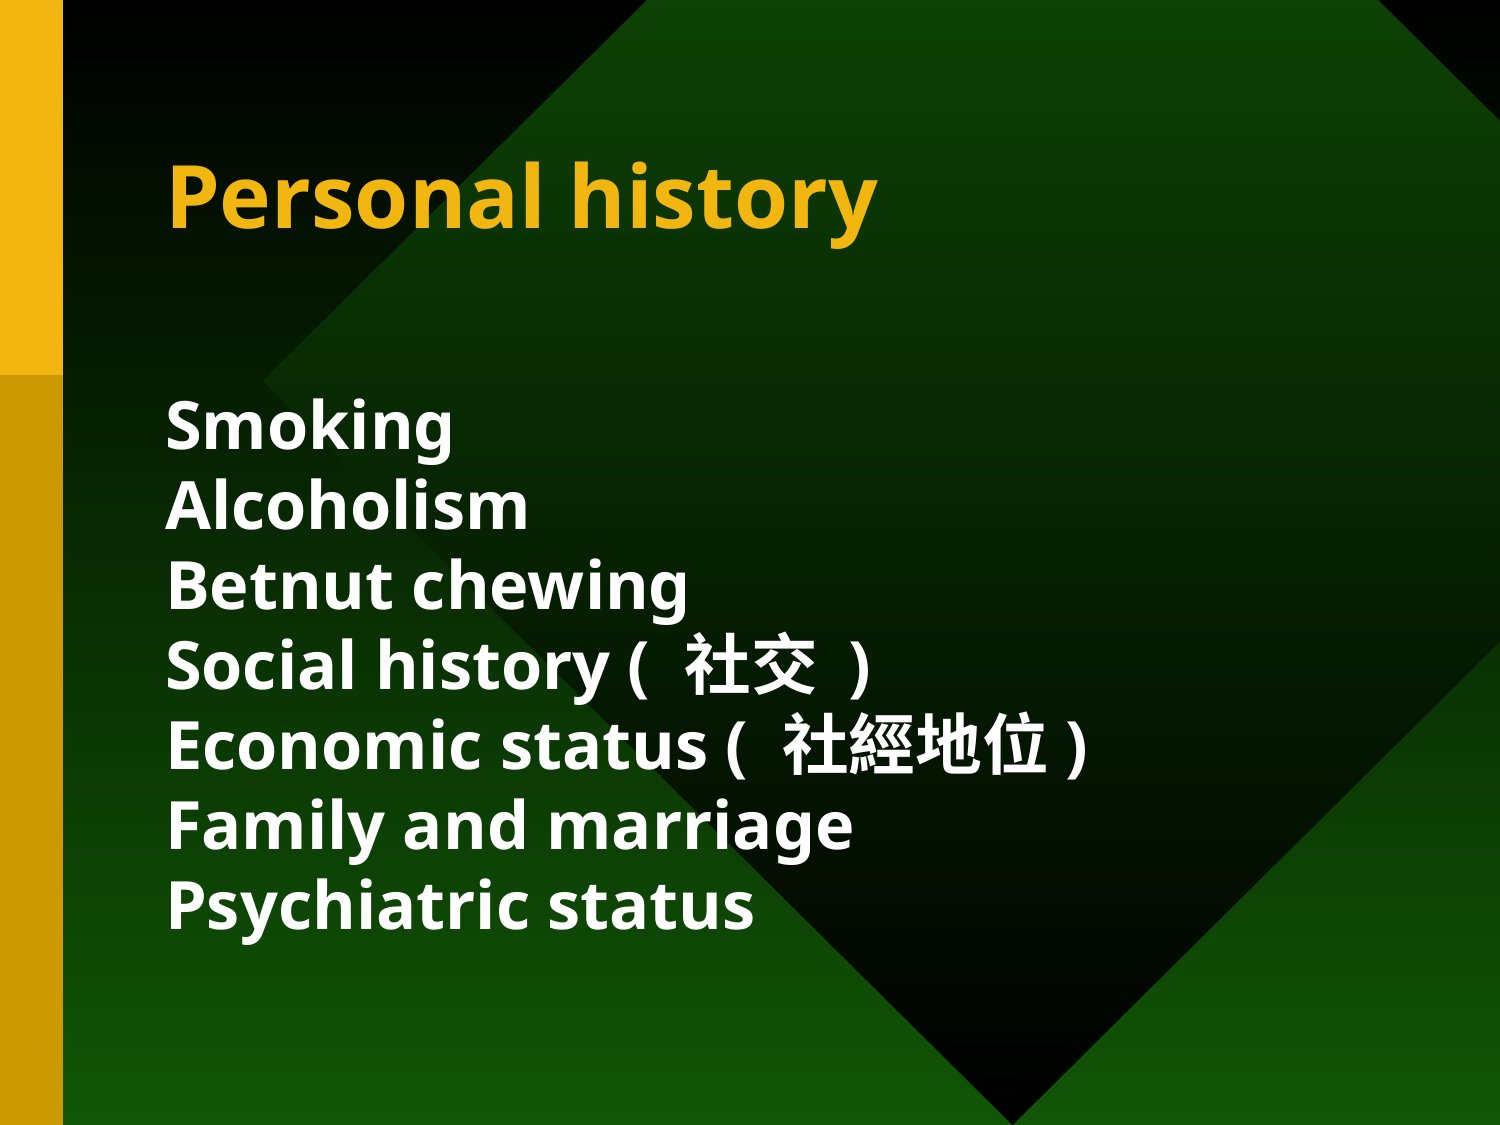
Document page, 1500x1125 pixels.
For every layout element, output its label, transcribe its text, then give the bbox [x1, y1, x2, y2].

title Personal history [150, 99, 1388, 288]
list Smoking Alcoholism Betnut chewing Social history ( 社交 ) Economic status ( 社經地位) Family and marriage Psychiatric status [150, 375, 1388, 976]
